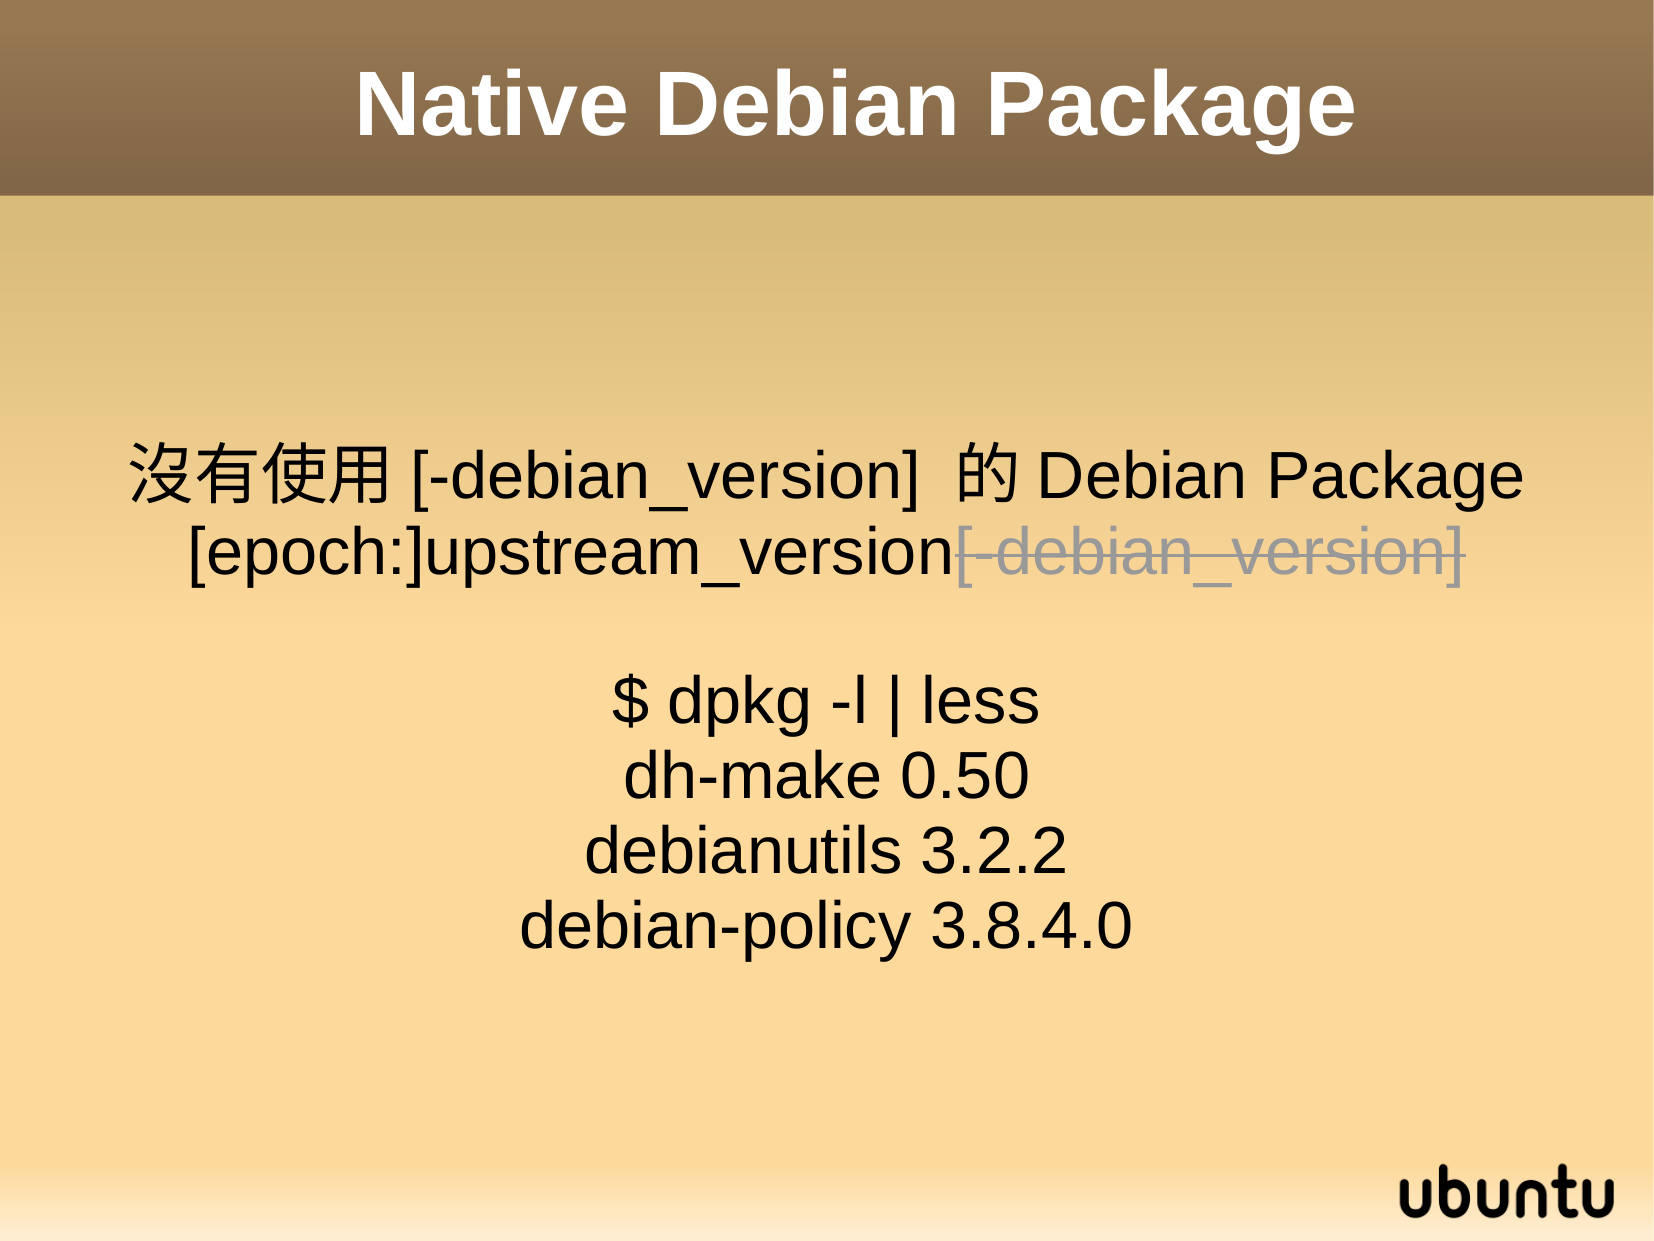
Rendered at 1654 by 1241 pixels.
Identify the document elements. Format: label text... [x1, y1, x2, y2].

subtitle 沒有使用[-debian_version] 的Debian Package [epoch:]upstream_version[-debian_version] $ dpkg -l | less dh-make 0.50 debianutils 3.2.2 debian-policy 3.8.4.0 [82, 297, 1571, 1102]
title Native Debian Package [76, 7, 1565, 200]
picture [0, 0, 1654, 1241]
